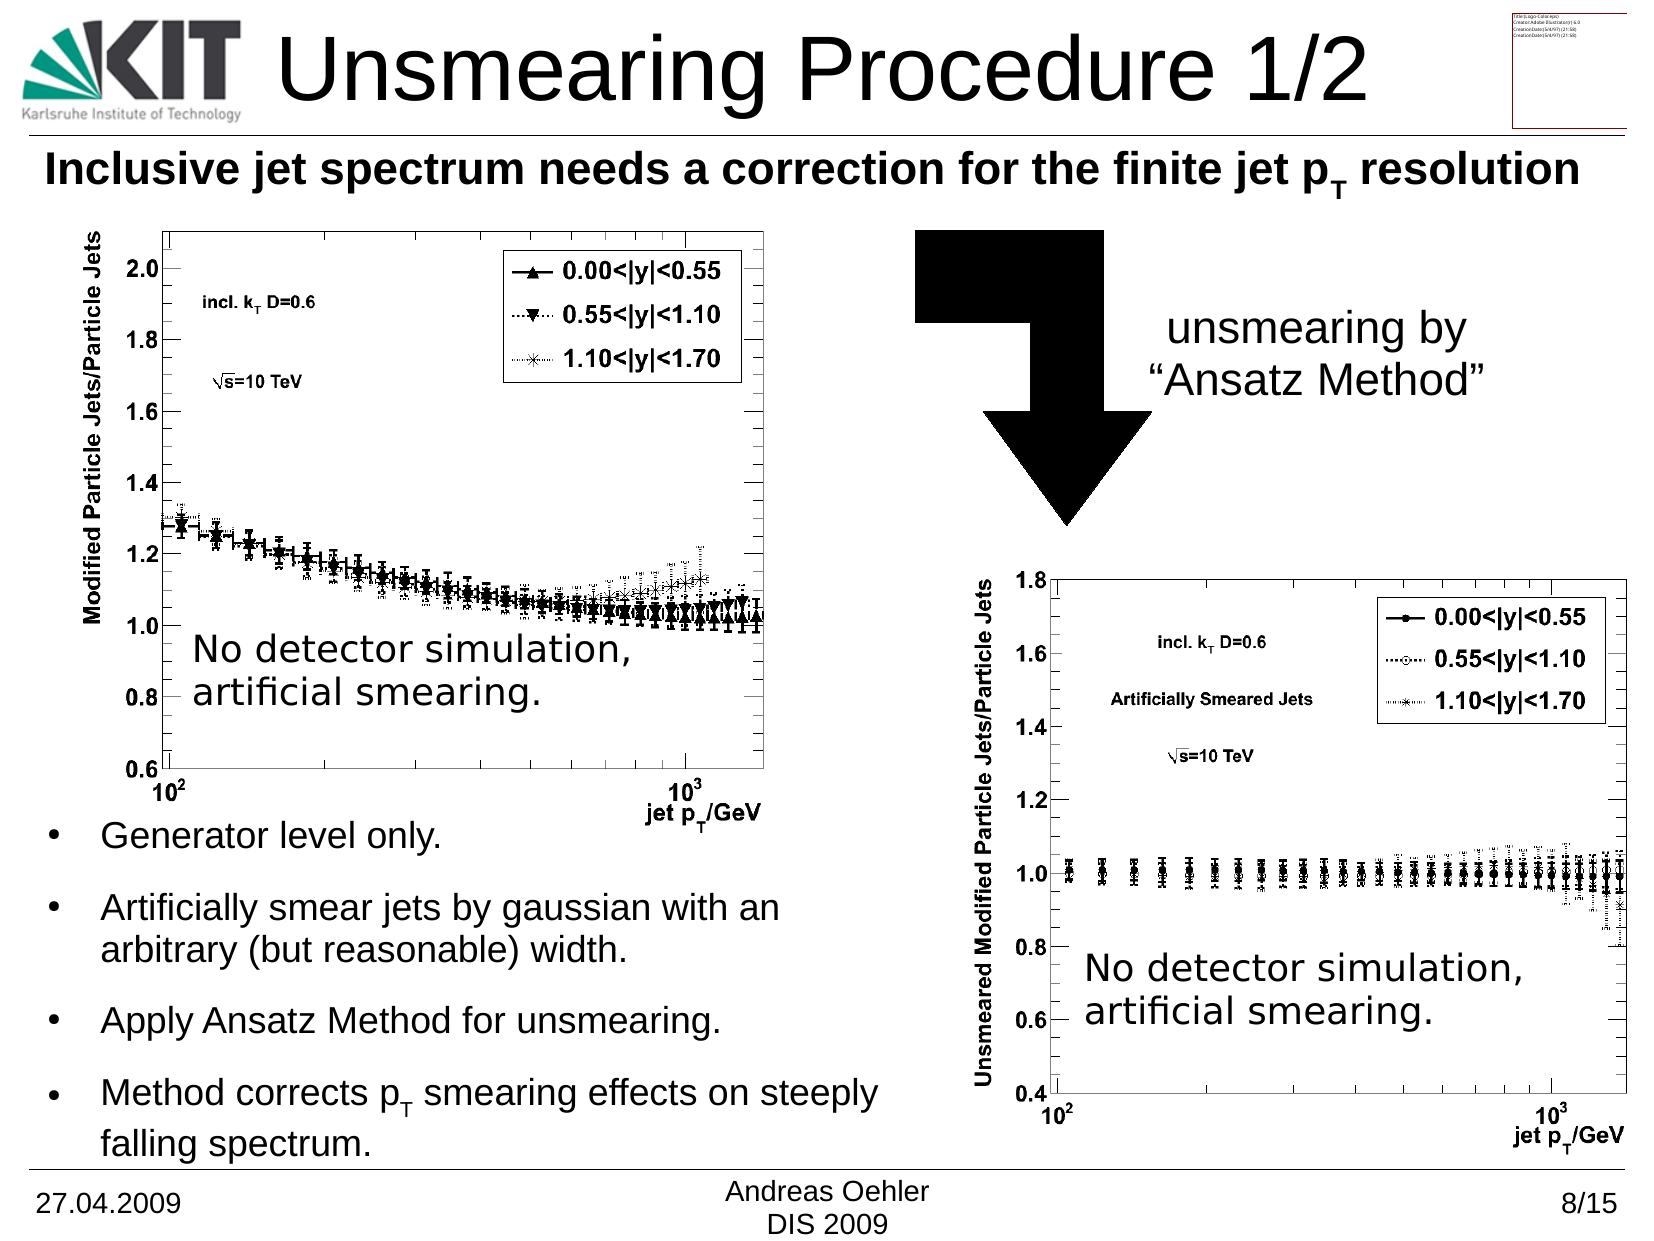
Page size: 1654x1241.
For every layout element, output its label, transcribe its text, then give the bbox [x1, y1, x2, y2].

text_box No detector simulation, artificial smearing. [177, 620, 648, 722]
text_box [915, 230, 1151, 526]
text_box No detector simulation, artificial smearing. [1068, 939, 1540, 1041]
picture [11, 15, 251, 128]
list Generator level only. Artificially smear jets by gaussian with an arbitrary (but reasonable) width. Apply Ansatz Method for unsmearing. Method corrects pT smearing effects on steeply falling spectrum. [29, 814, 916, 1165]
text_box Inclusive jet spectrum needs a correction for the finite jet pT resolution [29, 135, 1596, 213]
title Unsmearing Procedure 1/2 [82, 17, 1565, 121]
picture [51, 213, 792, 814]
text_box unsmearing by “Ansatz Method” [1133, 294, 1500, 413]
picture [944, 555, 1654, 1166]
